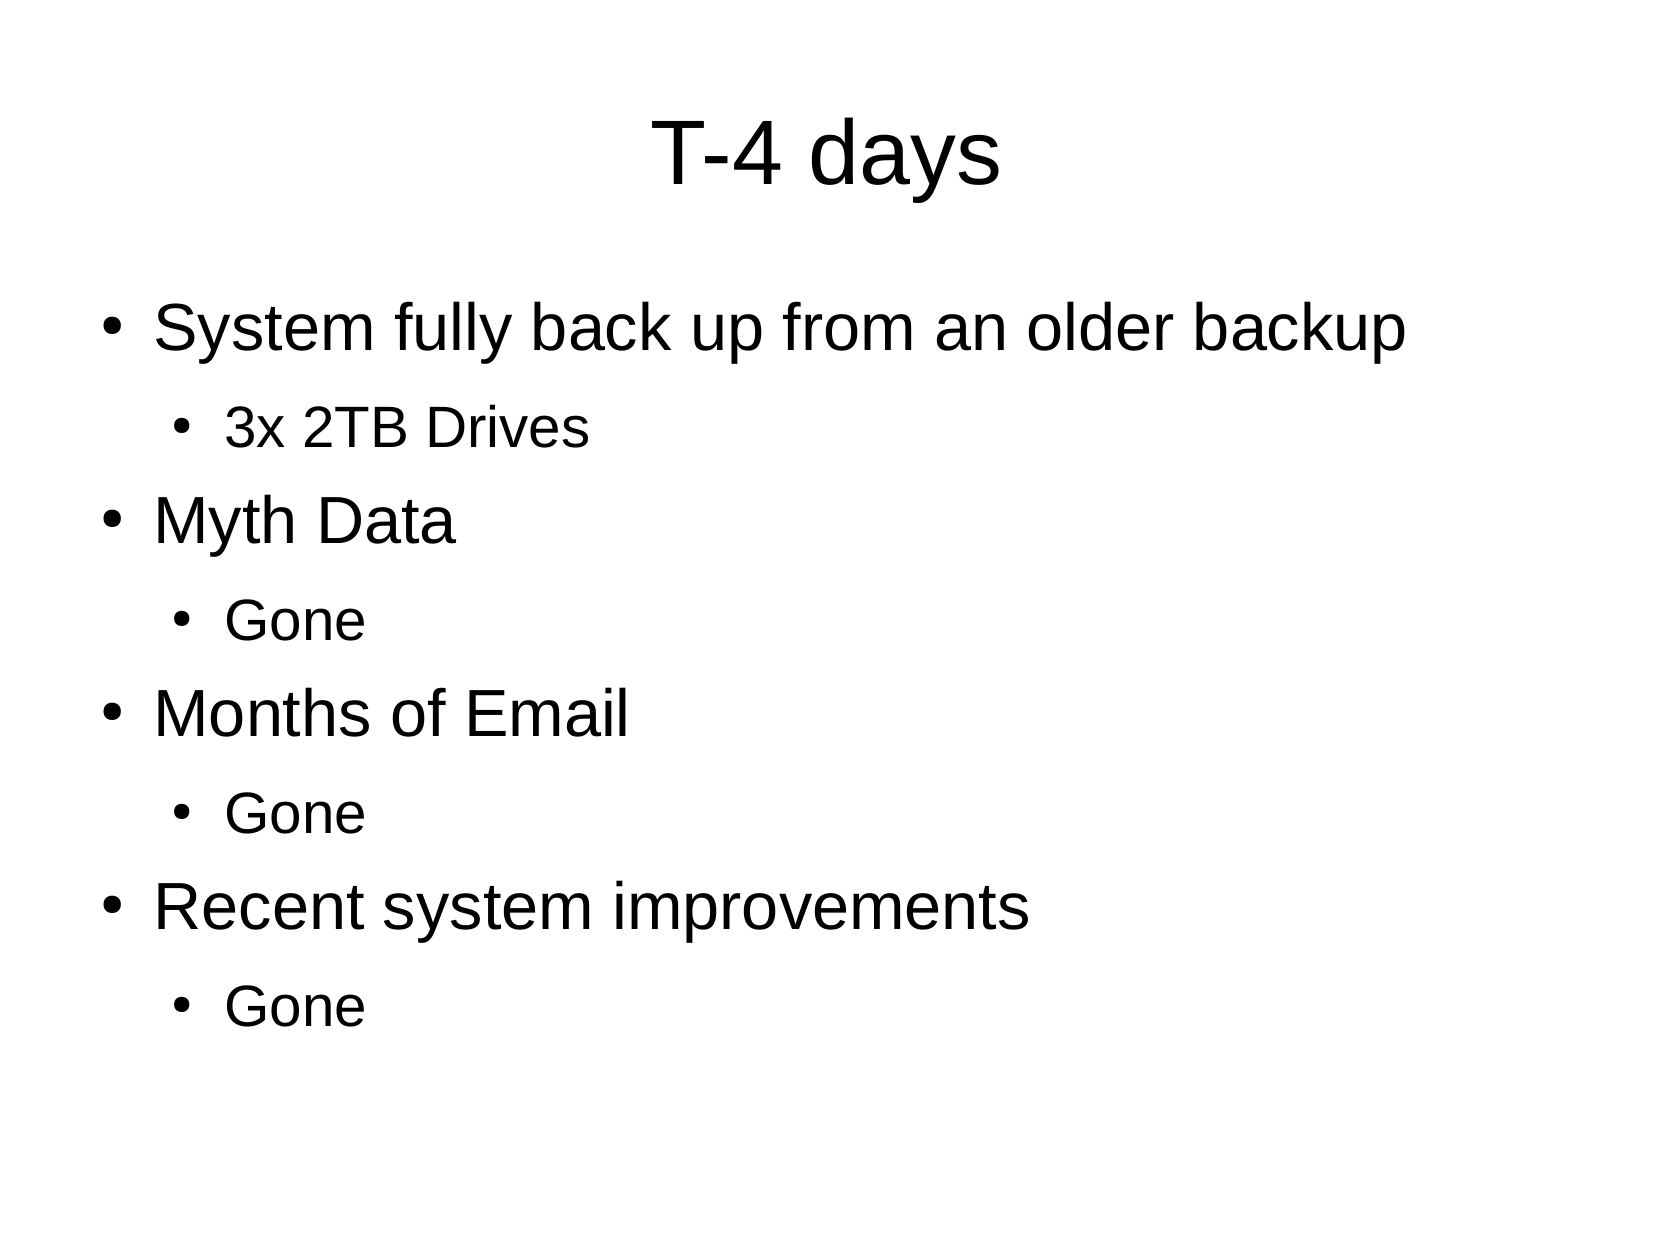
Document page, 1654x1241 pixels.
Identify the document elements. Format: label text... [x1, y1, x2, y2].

list System fully back up from an older backup 3x 2TB Drives Myth Data Gone Months of Email Gone Recent system improvements Gone [82, 290, 1571, 1109]
title T-4 days [82, 49, 1571, 257]
